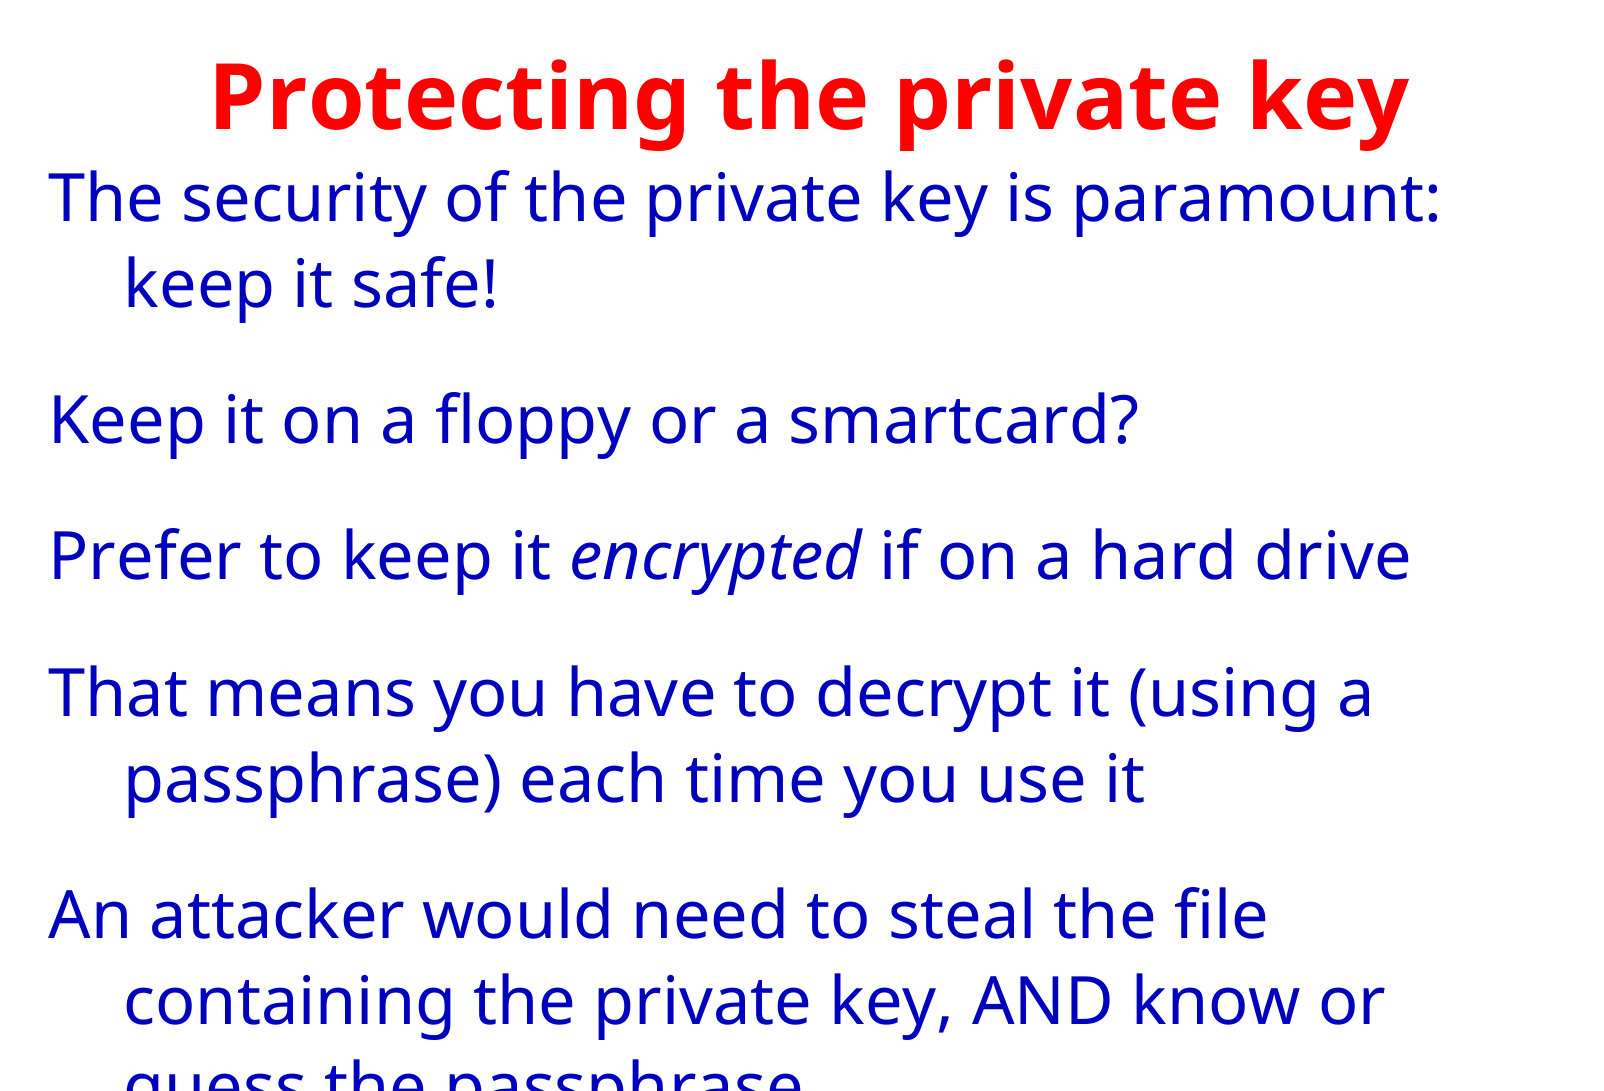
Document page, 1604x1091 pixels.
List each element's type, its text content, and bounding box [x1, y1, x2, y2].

list The security of the private key is paramount: keep it safe! Keep it on a floppy or a smartcard? Prefer to keep it encrypted if on a hard drive That means you have to decrypt it (using a passphrase) each time you use it An attacker would need to steal the file containing the private key, AND know or guess the passphrase [48, 152, 1542, 1043]
title Protecting the private key [204, 28, 1415, 132]
